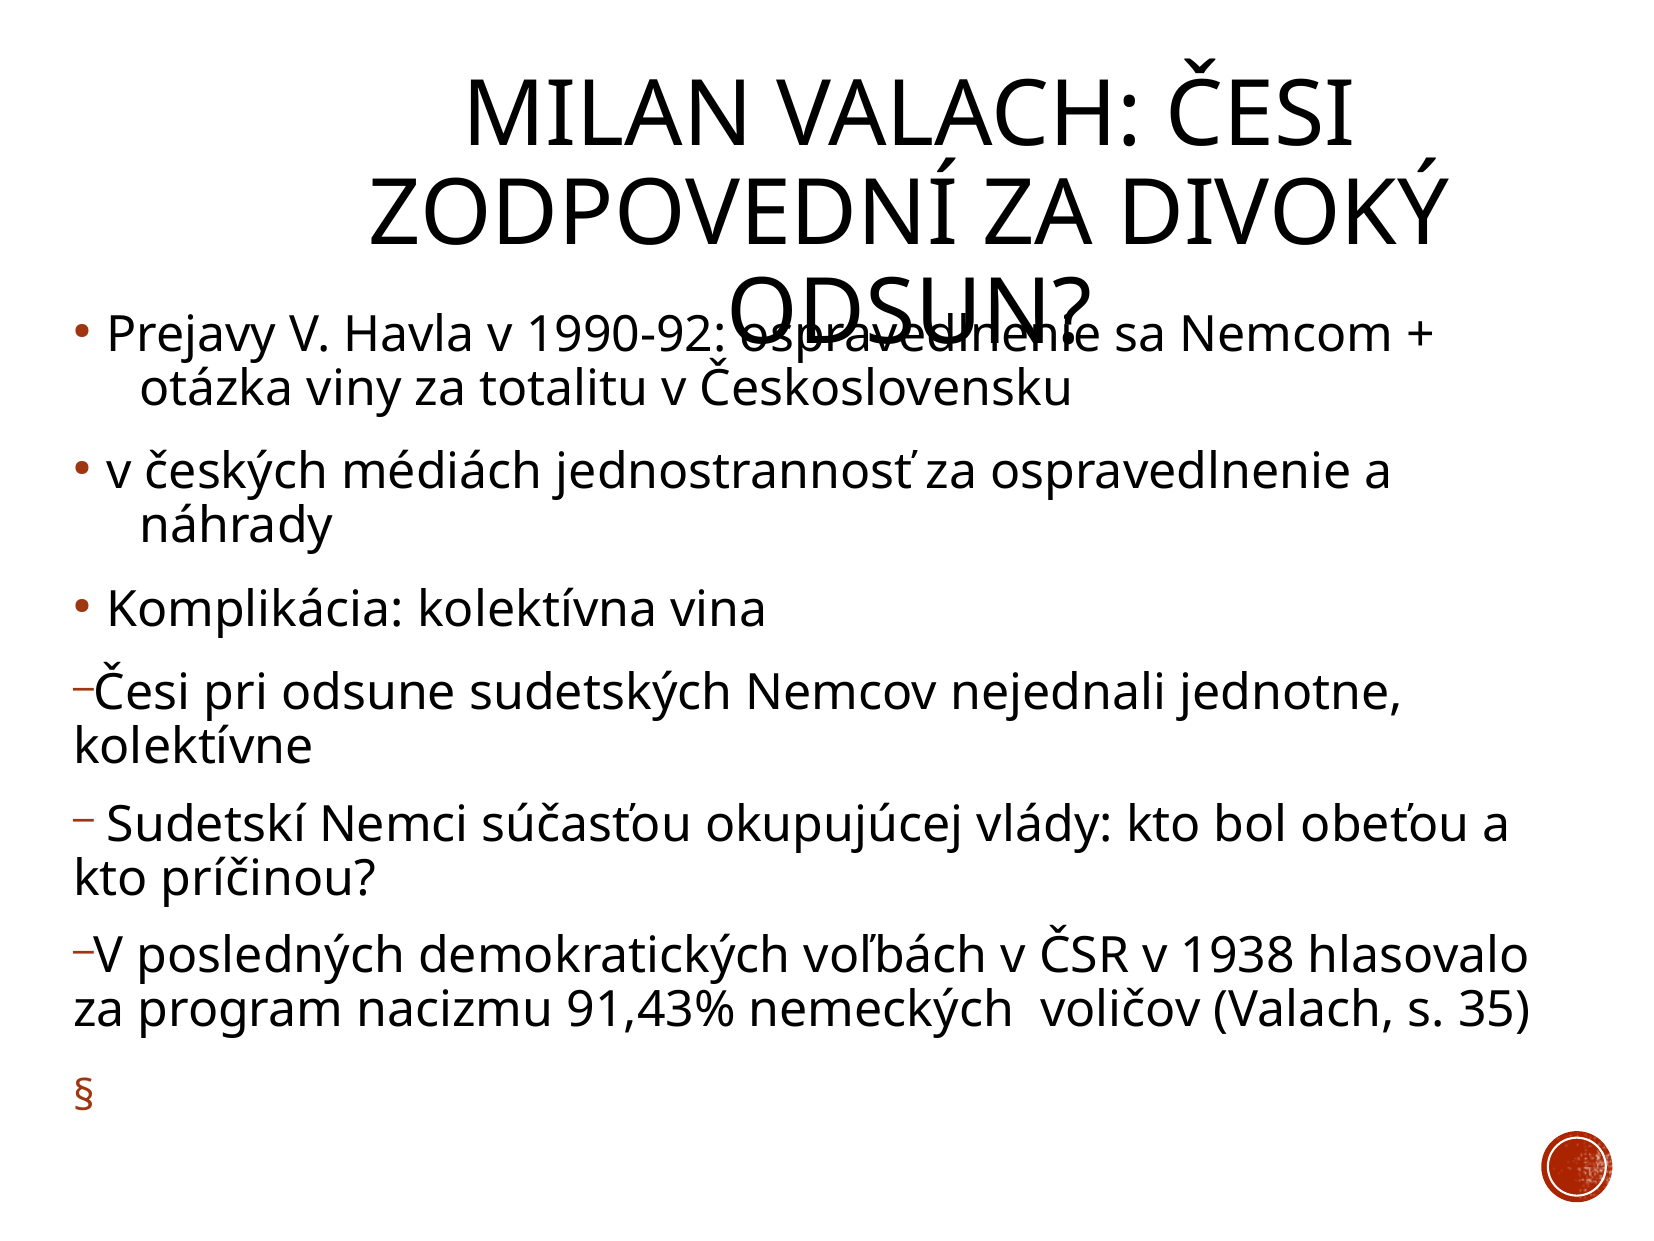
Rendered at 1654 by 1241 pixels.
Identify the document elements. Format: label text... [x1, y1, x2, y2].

list Prejavy V. Havla v 1990-92: ospravedlnenie sa Nemcom + otázka viny za totalitu v Československu v českých médiách jednostrannosť za ospravedlnenie a náhrady Komplikácia: kolektívna vina Česi pri odsune sudetských Nemcov nejednali jednotne, kolektívne Sudetskí Nemci súčasťou okupujúcej vlády: kto bol obeťou a kto príčinou? V posledných demokratických voľbách v ČSR v 1938 hlasovalo za program nacizmu 91,43% nemeckých voličov (Valach, s. 35) [58, 300, 1582, 1181]
title Milan Valach: Česi zodpovední za divoký odsun? [165, 59, 1654, 267]
